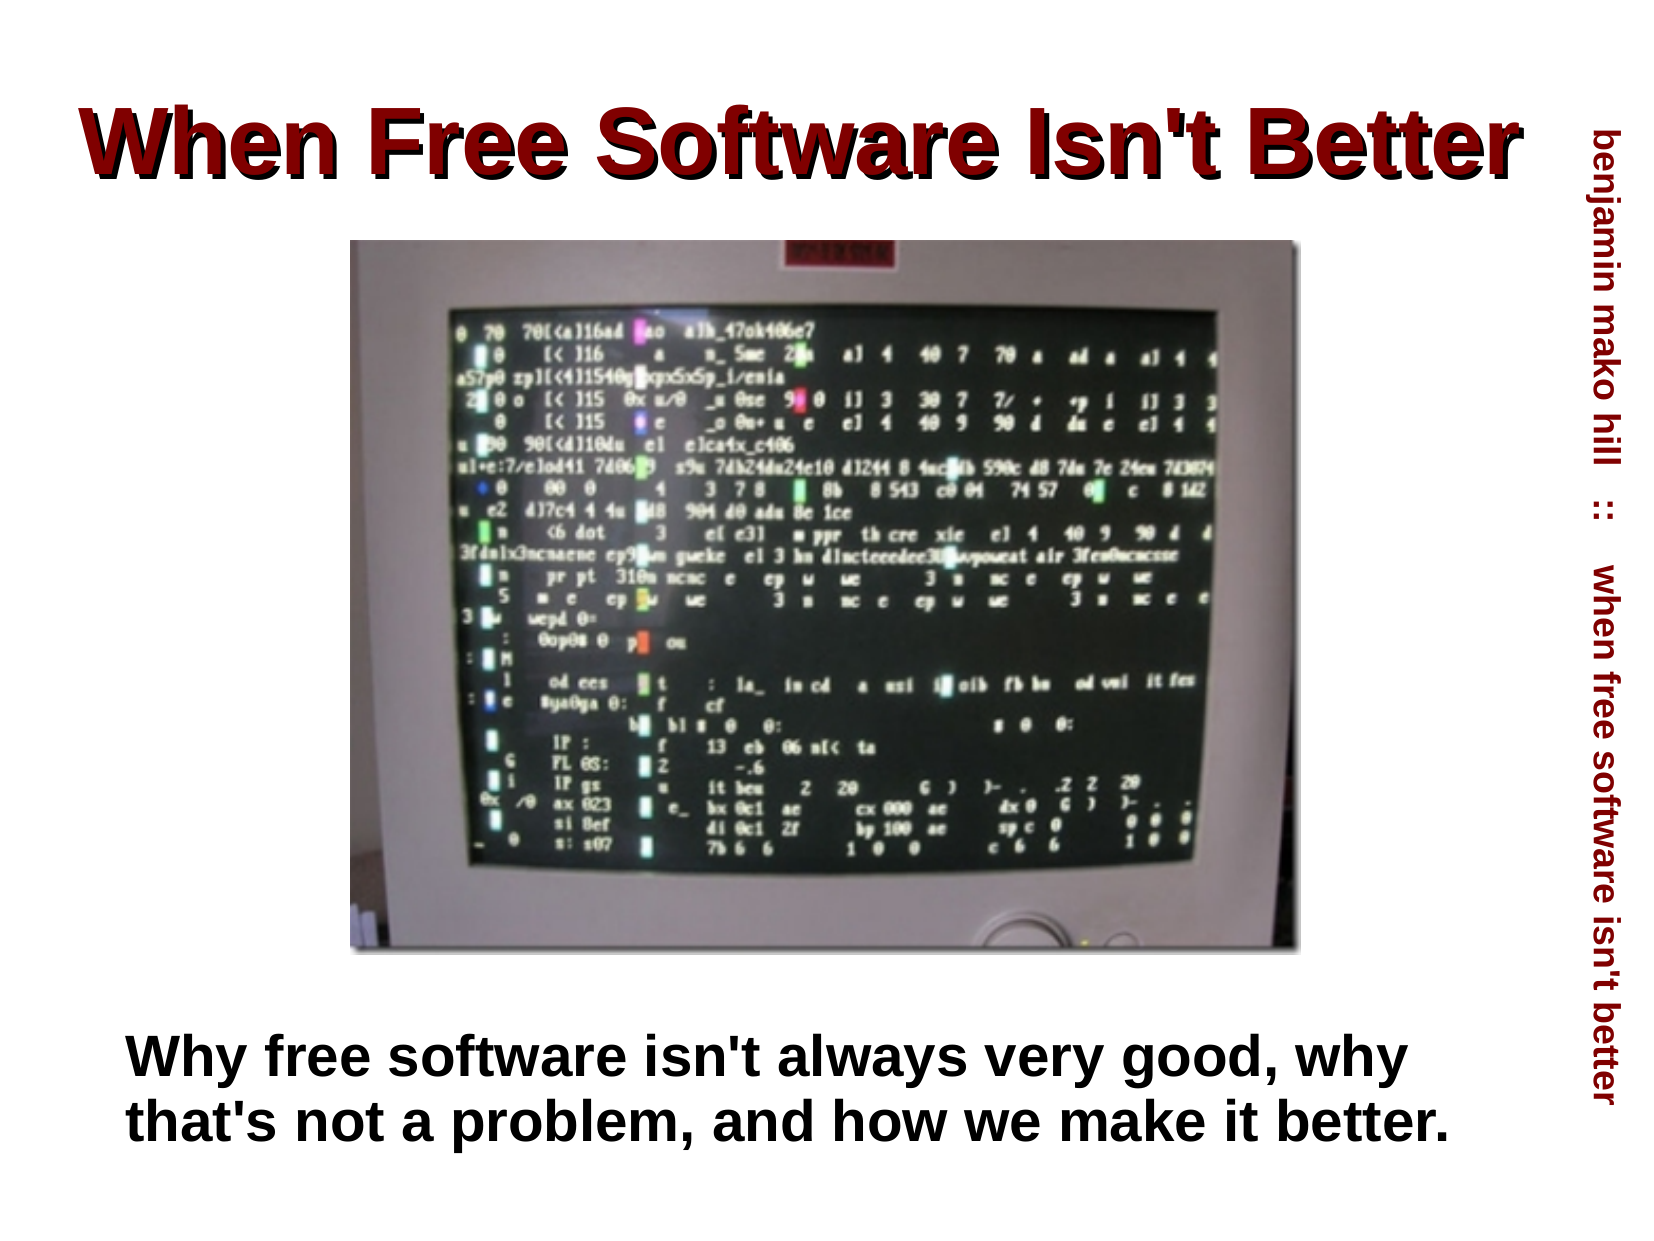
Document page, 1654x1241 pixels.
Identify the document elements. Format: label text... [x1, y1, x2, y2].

title When Free Software Isn't Better [64, 35, 1537, 248]
text_box Why free software isn't always very good, why that's not a problem, and how we make it better. [110, 1016, 1553, 1162]
picture [350, 240, 1301, 955]
